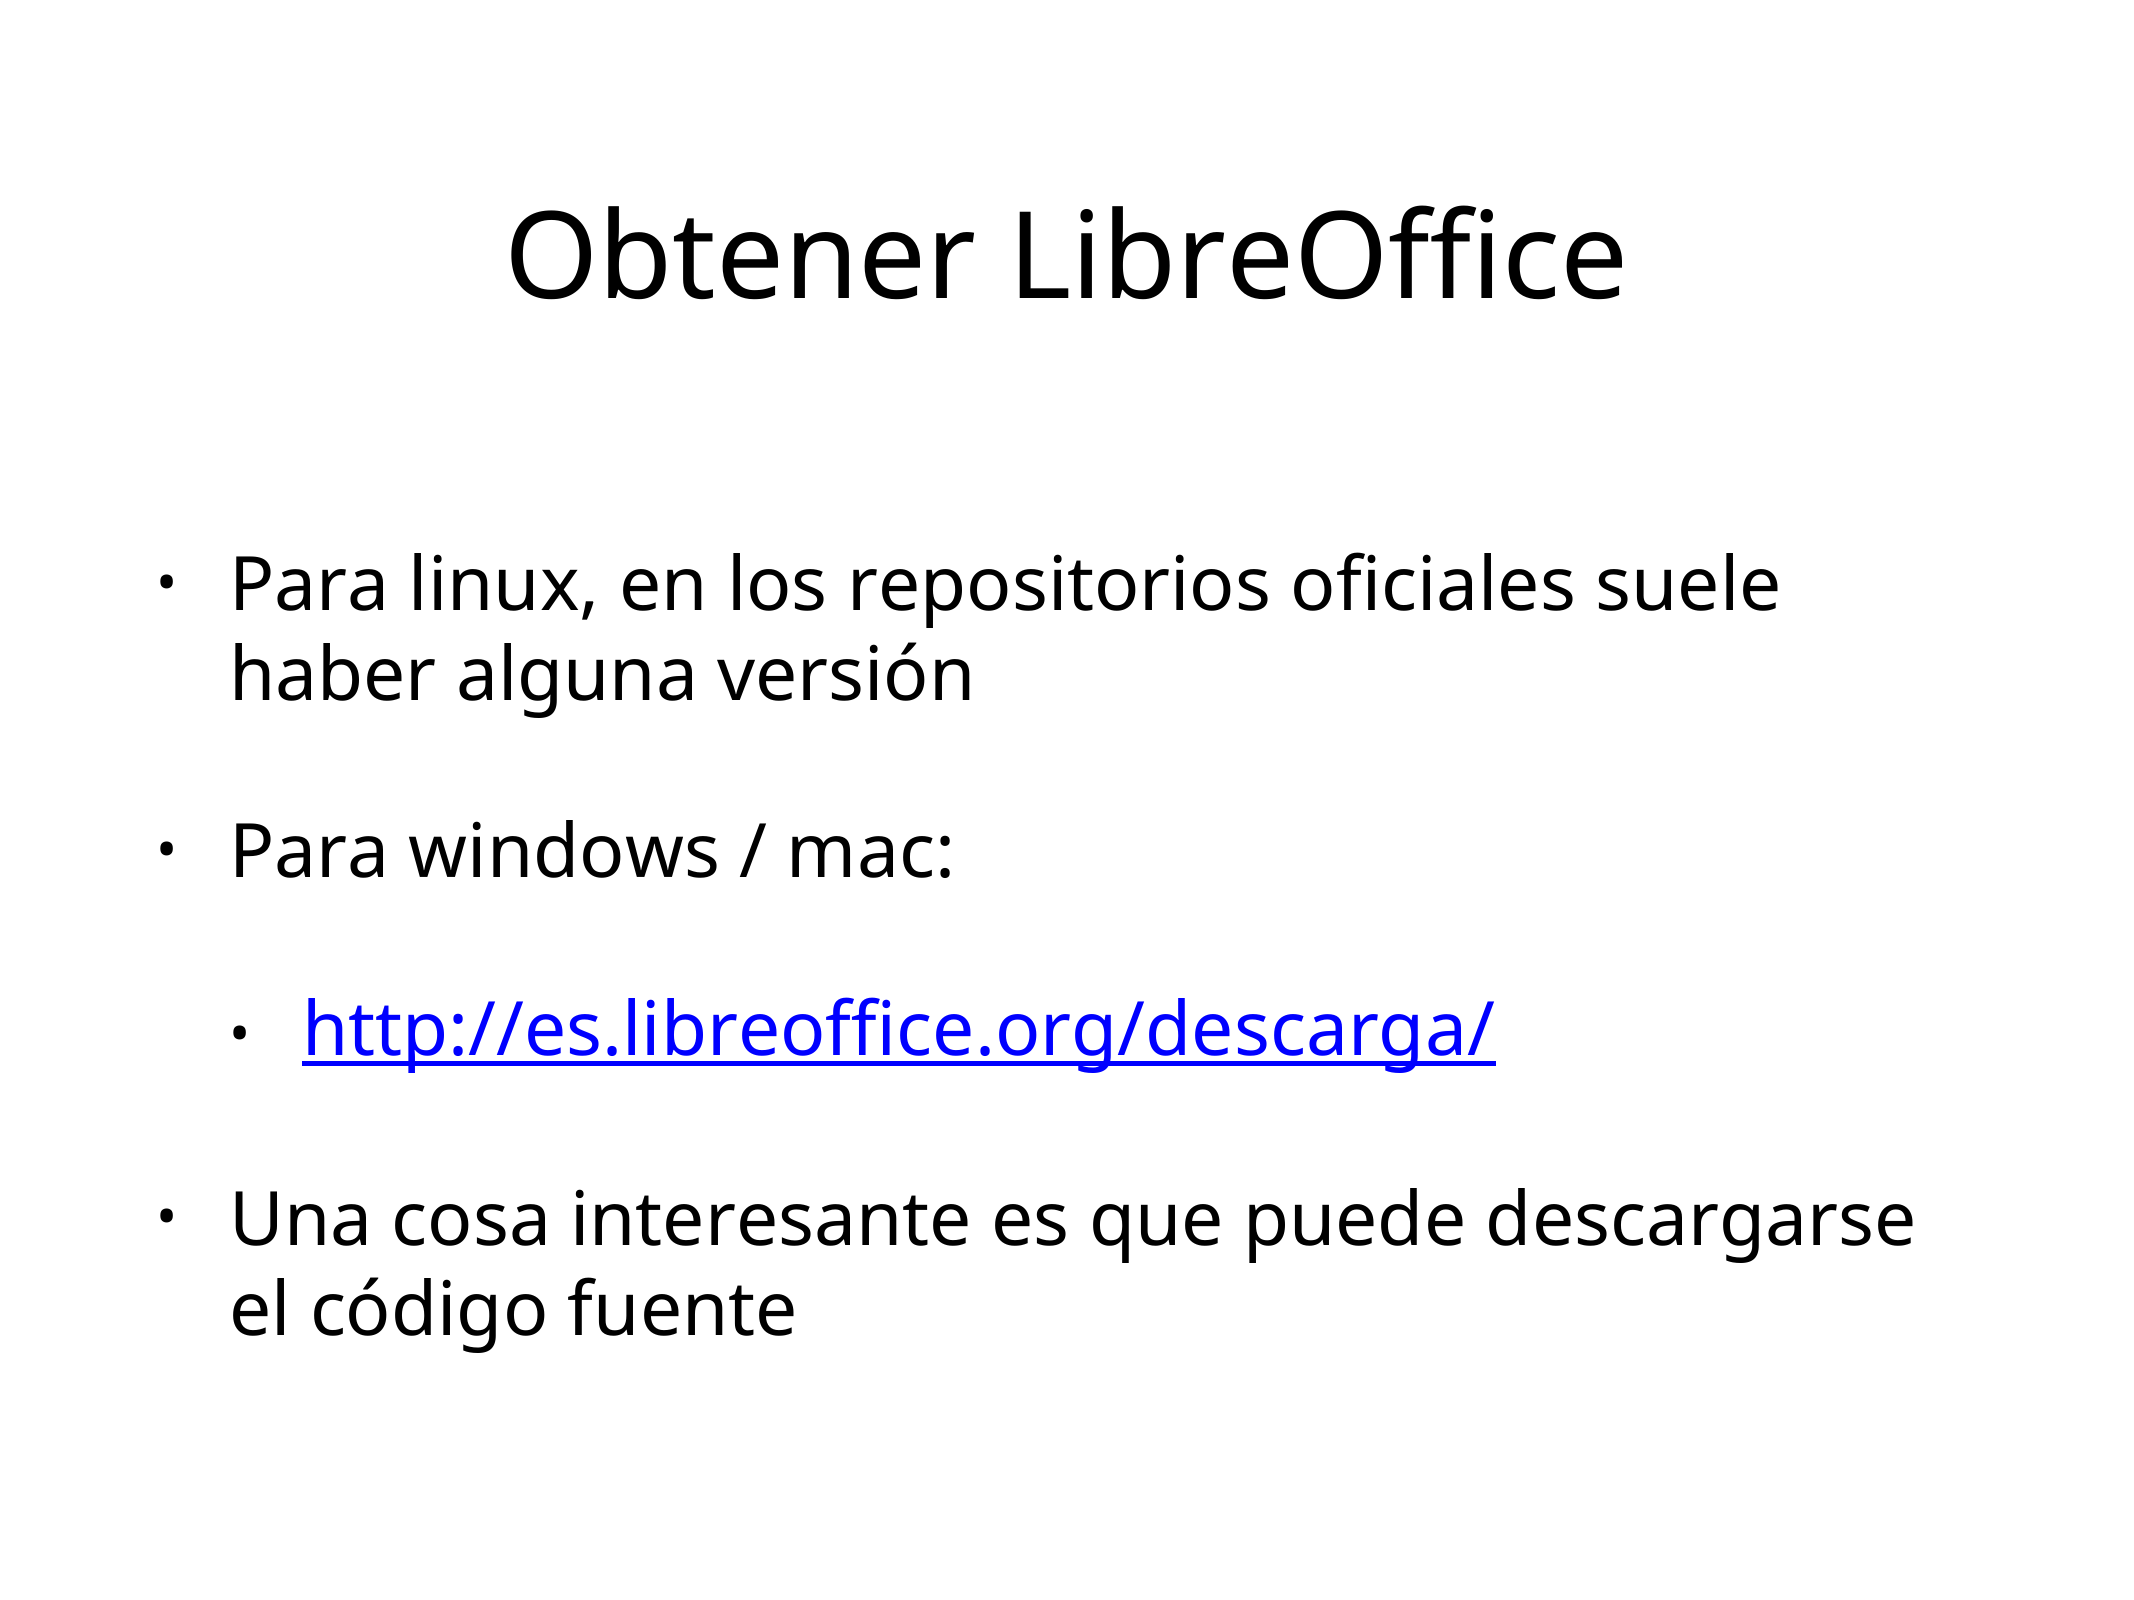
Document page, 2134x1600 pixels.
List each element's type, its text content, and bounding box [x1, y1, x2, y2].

title Obtener LibreOffice [156, 72, 1978, 427]
list Para linux, en los repositorios oficiales suele haber alguna versión Para windows / mac: http://es.libreoffice.org/descarga/ Una cosa interesante es que puede descargarse el código fuente [156, 427, 1978, 1459]
